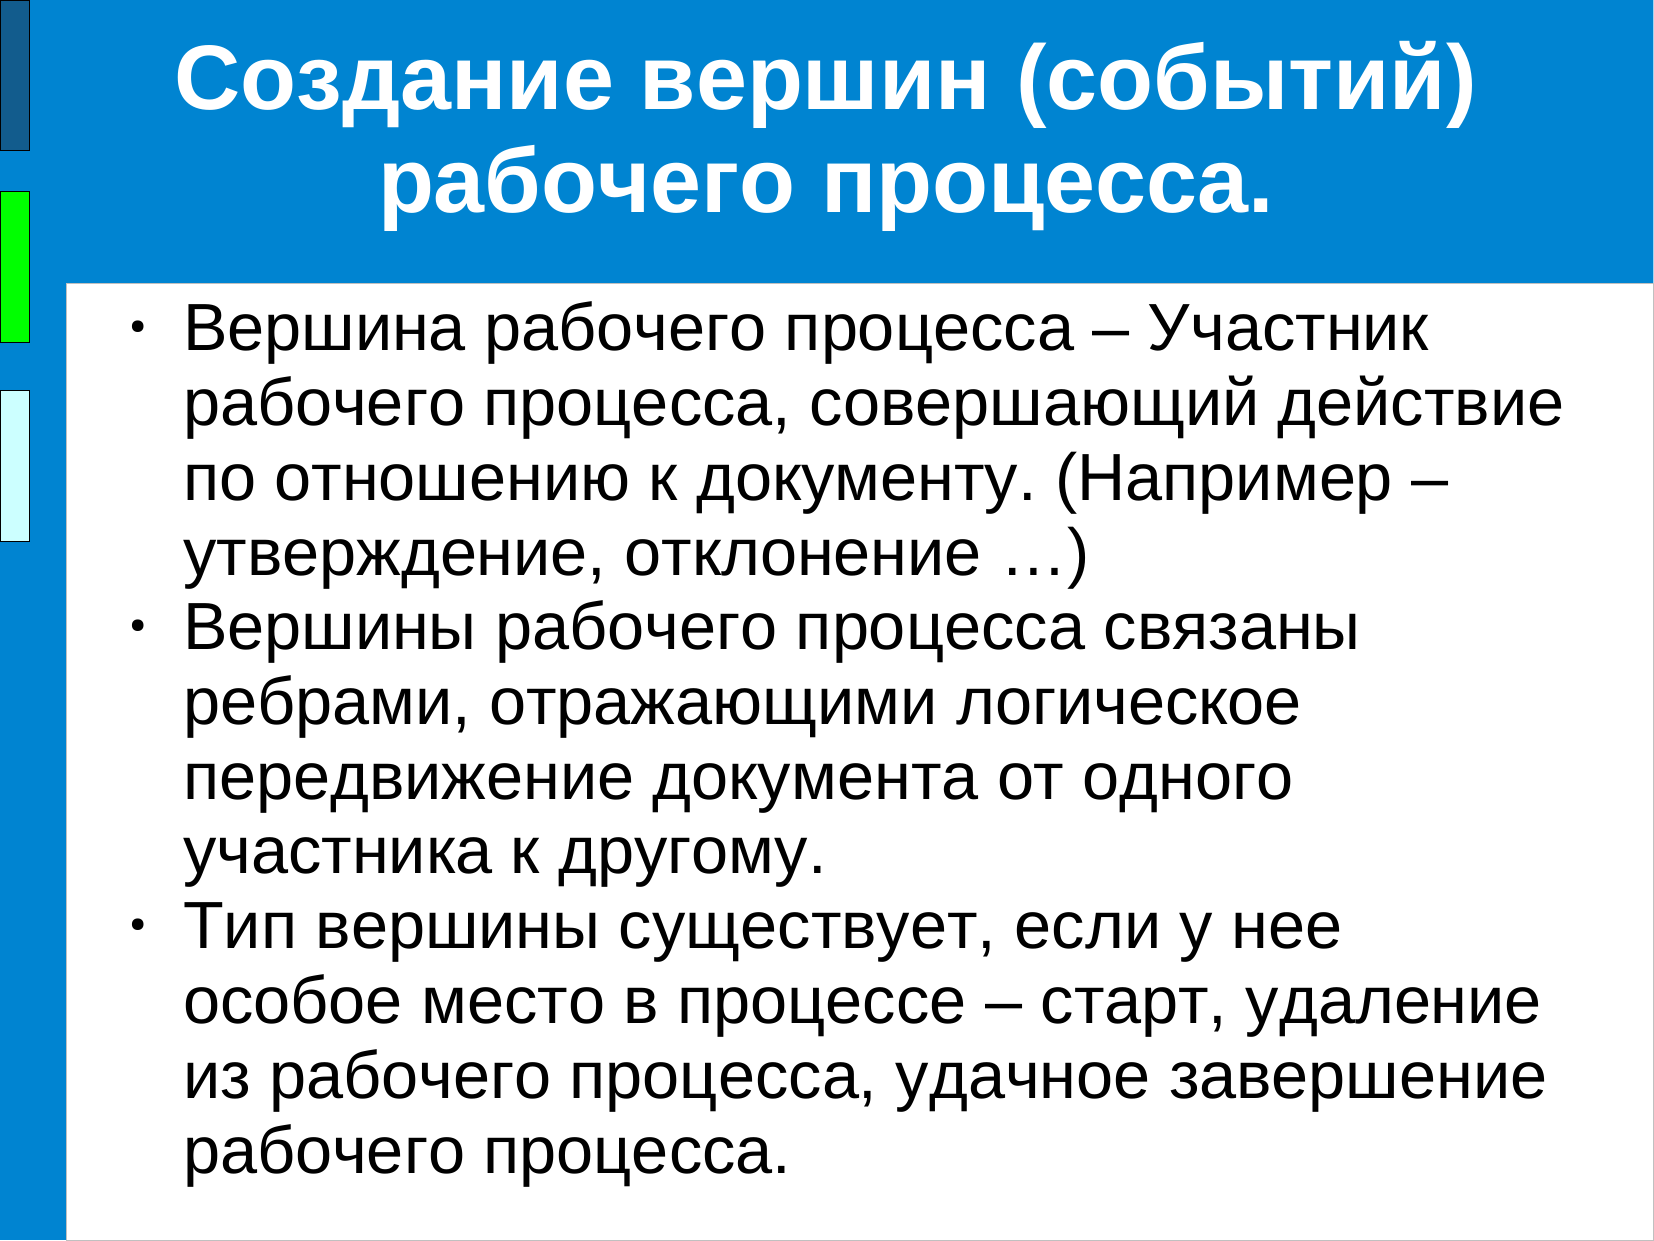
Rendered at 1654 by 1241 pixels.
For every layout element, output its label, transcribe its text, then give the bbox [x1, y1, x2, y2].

list Вершина рабочего процесса – Участник рабочего процесса, совершающий действие по отношению к документу. (Например – утверждение, отклонение …) Вершины рабочего процесса связаны ребрами, отражающими логическое передвижение документа от одного участника к другому. Тип вершины существует, если у нее особое место в процессе – старт, удаление из рабочего процесса, удачное завершение рабочего процесса. [82, 290, 1571, 1188]
title Создание вершин (событий) рабочего процесса. [82, 25, 1571, 233]
